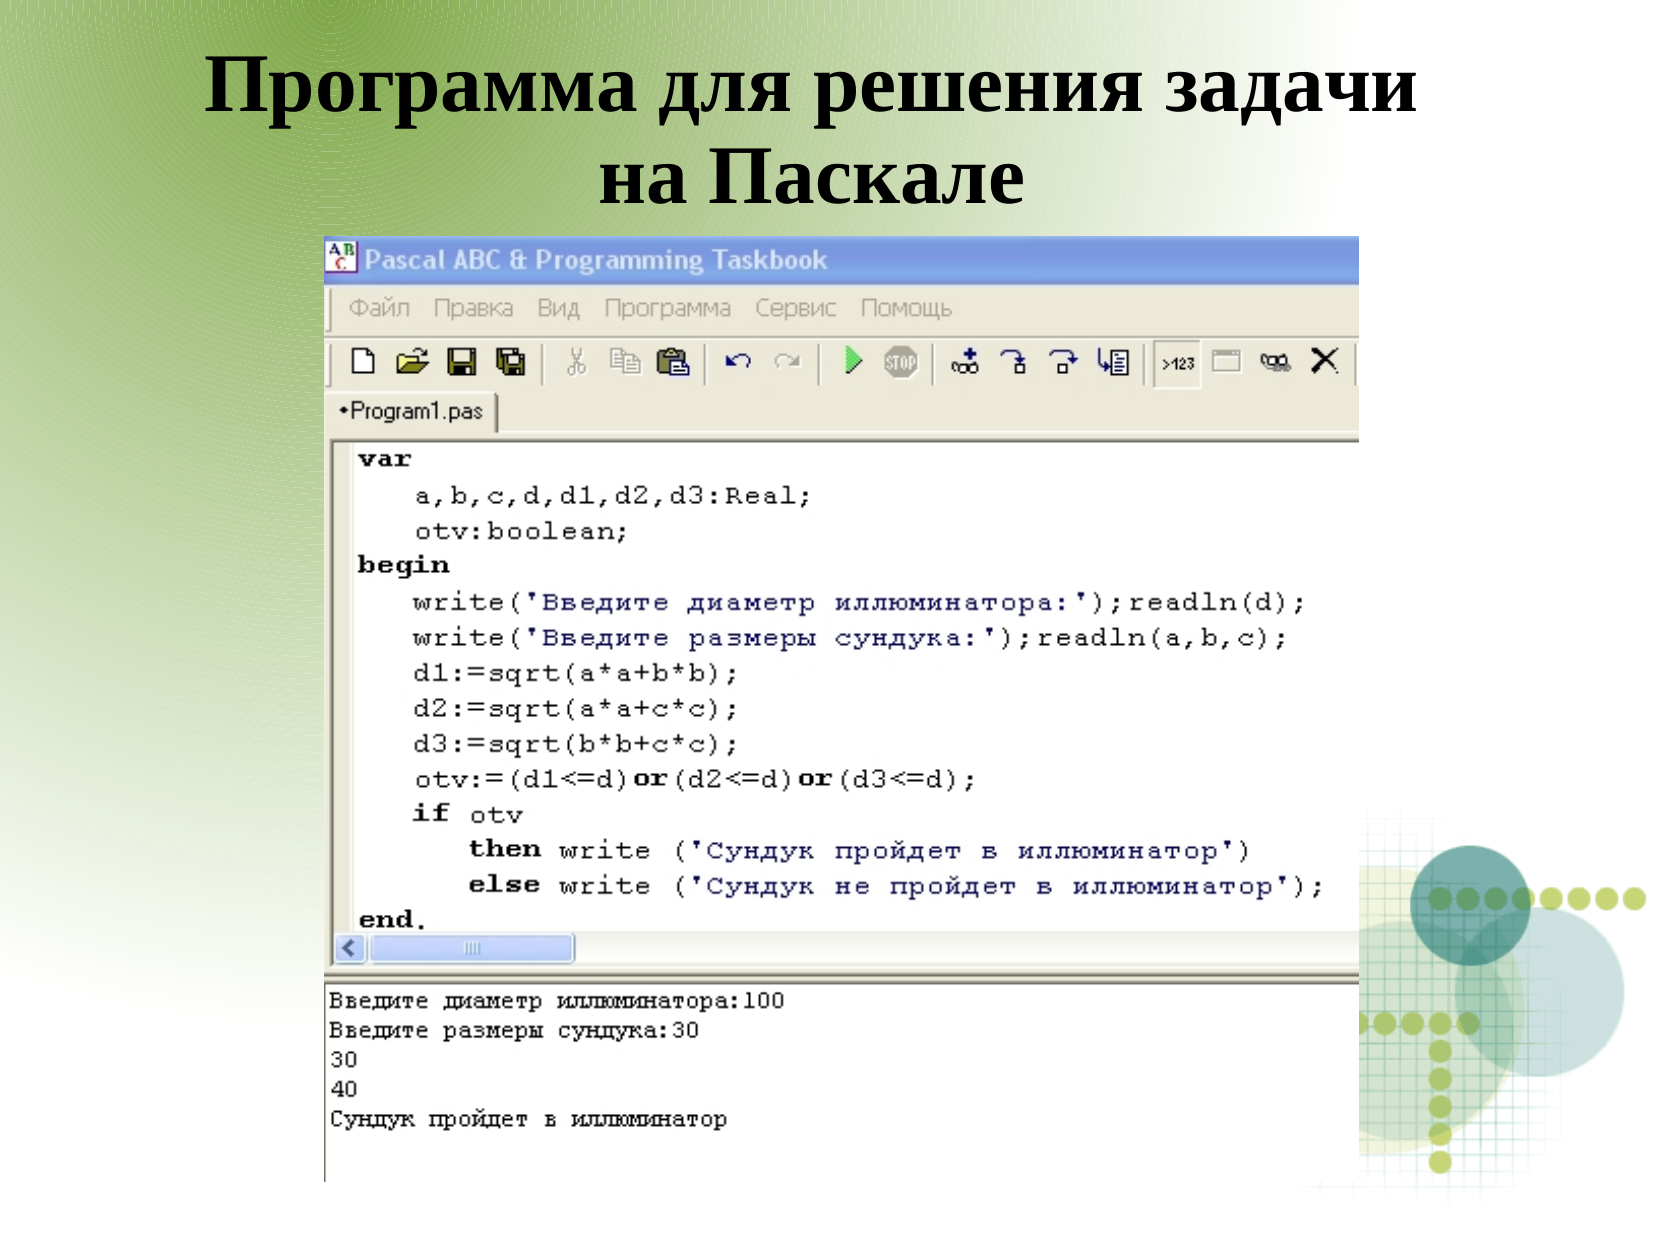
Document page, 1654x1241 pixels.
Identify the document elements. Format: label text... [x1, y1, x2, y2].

picture [324, 236, 1654, 1211]
text_box Программа для решения задачи на Паскале [177, 29, 1447, 229]
